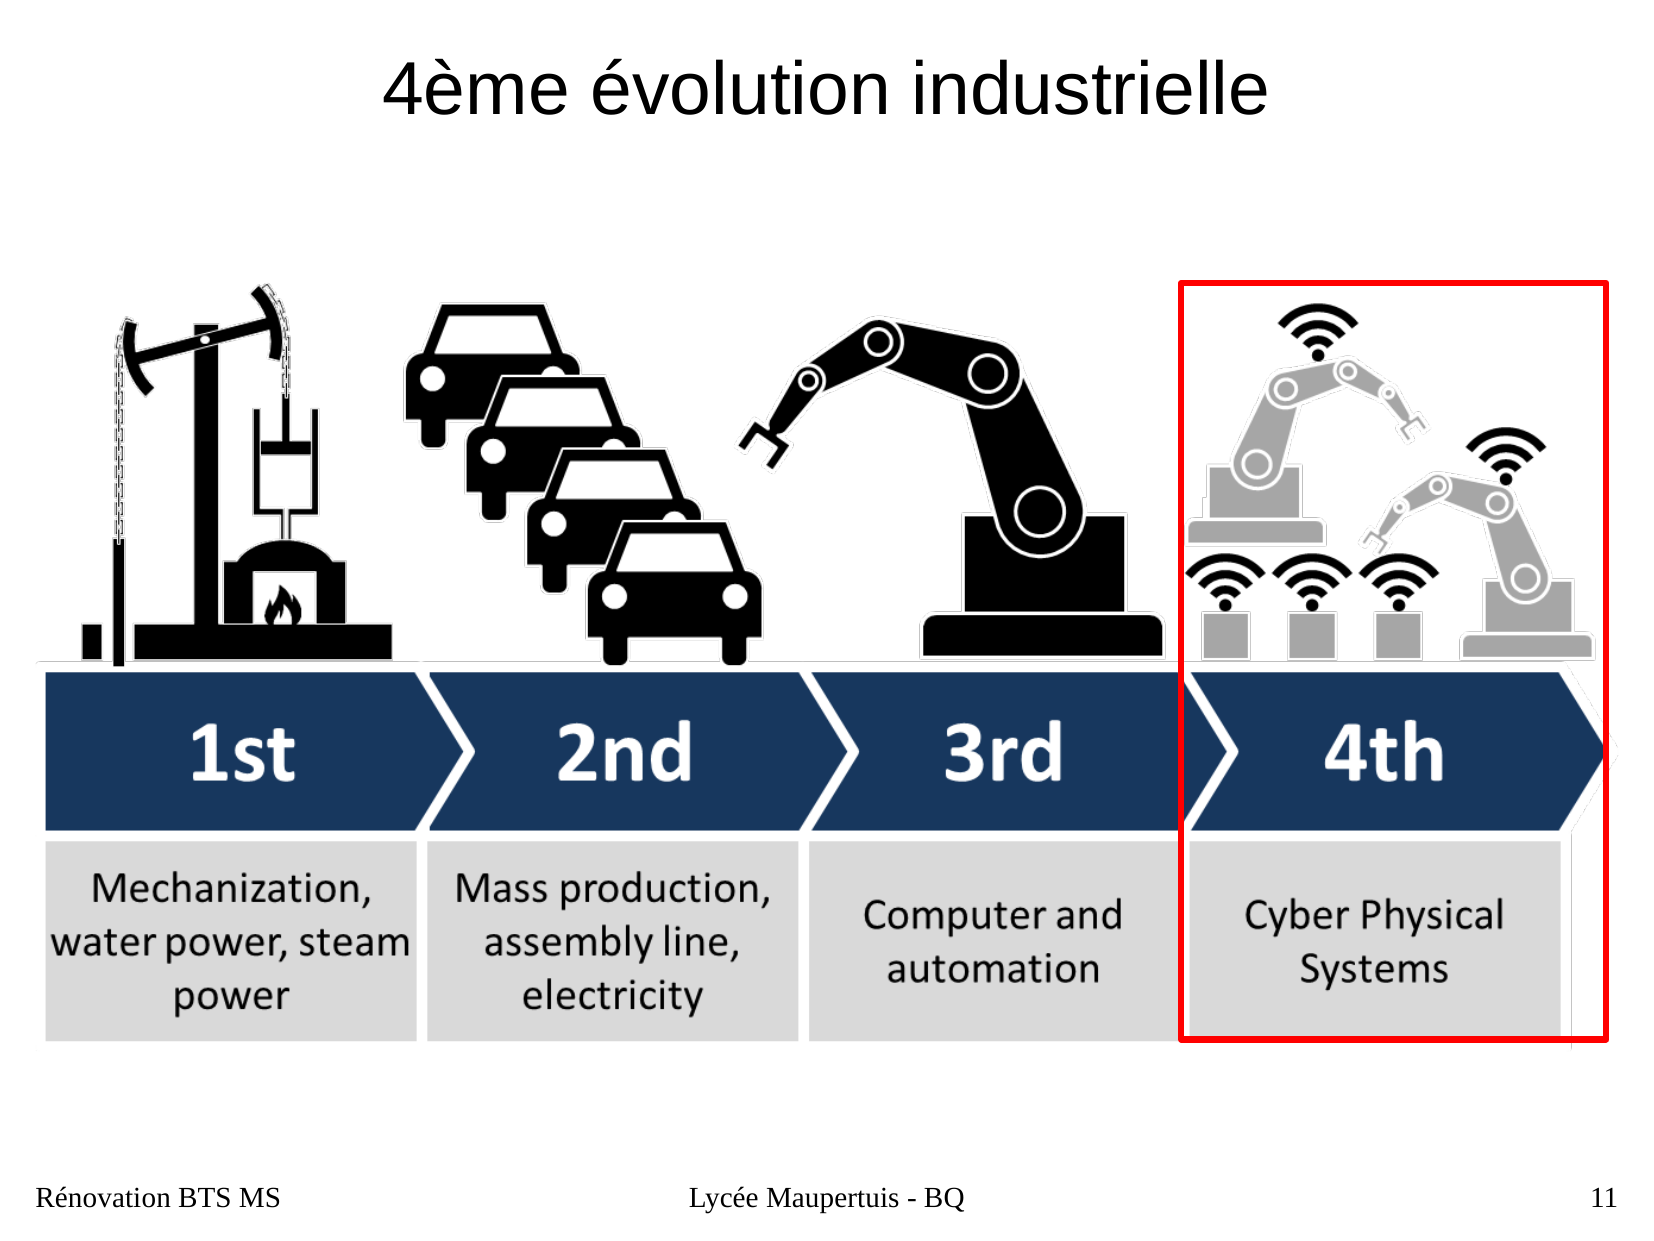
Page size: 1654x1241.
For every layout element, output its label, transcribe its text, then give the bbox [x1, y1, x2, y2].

title 4ème évolution industrielle [35, 35, 1619, 142]
picture [35, 282, 1619, 1052]
picture [1184, 286, 1603, 1036]
